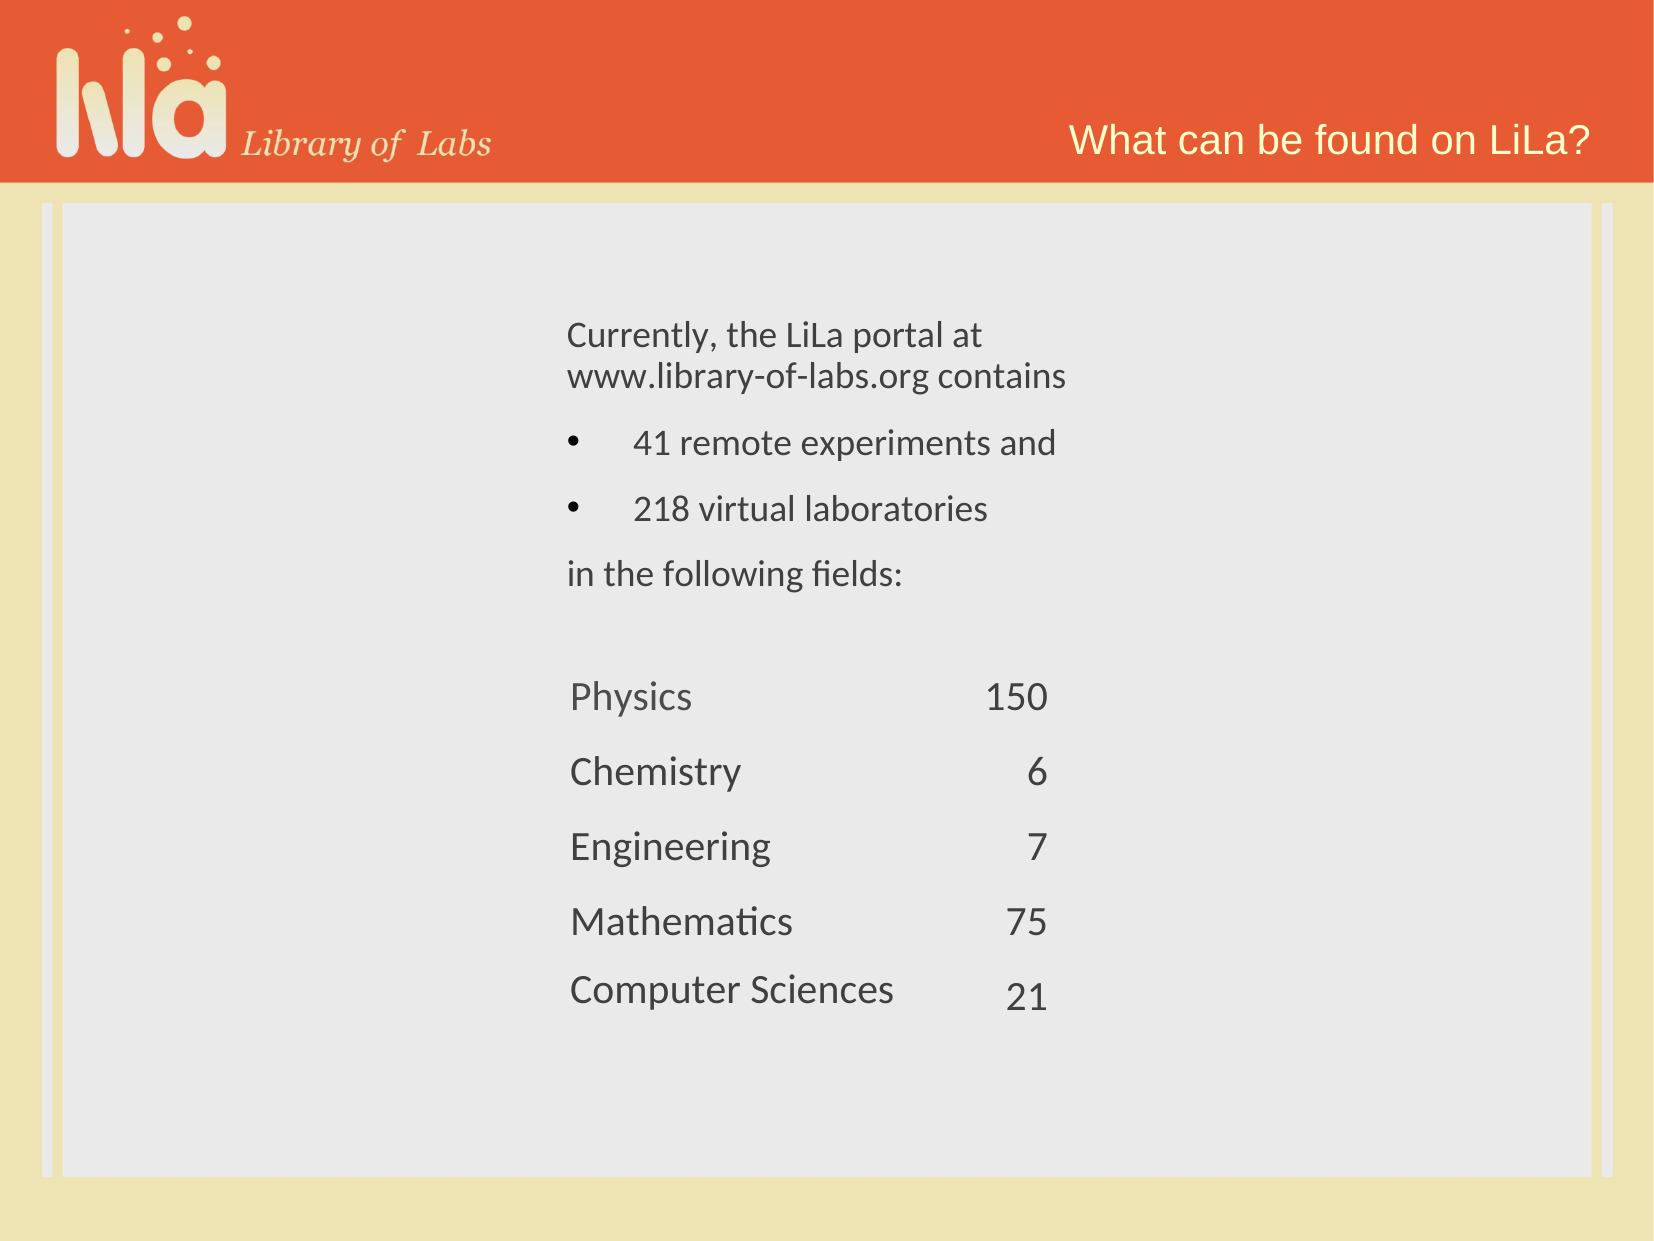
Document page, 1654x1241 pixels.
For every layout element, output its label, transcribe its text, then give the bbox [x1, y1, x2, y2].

table_cell 6 [921, 730, 1063, 806]
table_cell Computer Sciences [555, 956, 921, 1031]
table_cell Engineering [555, 806, 921, 881]
list Currently, the LiLa portal at www.library-of-labs.org contains 41 remote experiments and 218 virtual laboratories in the following fields: [566, 309, 1134, 597]
table_cell Chemistry [555, 730, 921, 806]
table_cell 21 [921, 956, 1063, 1031]
picture [0, 0, 1654, 1241]
table_header Physics [555, 655, 921, 730]
table_header 150 [921, 655, 1063, 730]
table_cell 75 [921, 881, 1063, 956]
list What can be found on LiLa? [744, 112, 1592, 172]
table_cell 7 [921, 806, 1063, 881]
table_cell Mathematics [555, 881, 921, 956]
